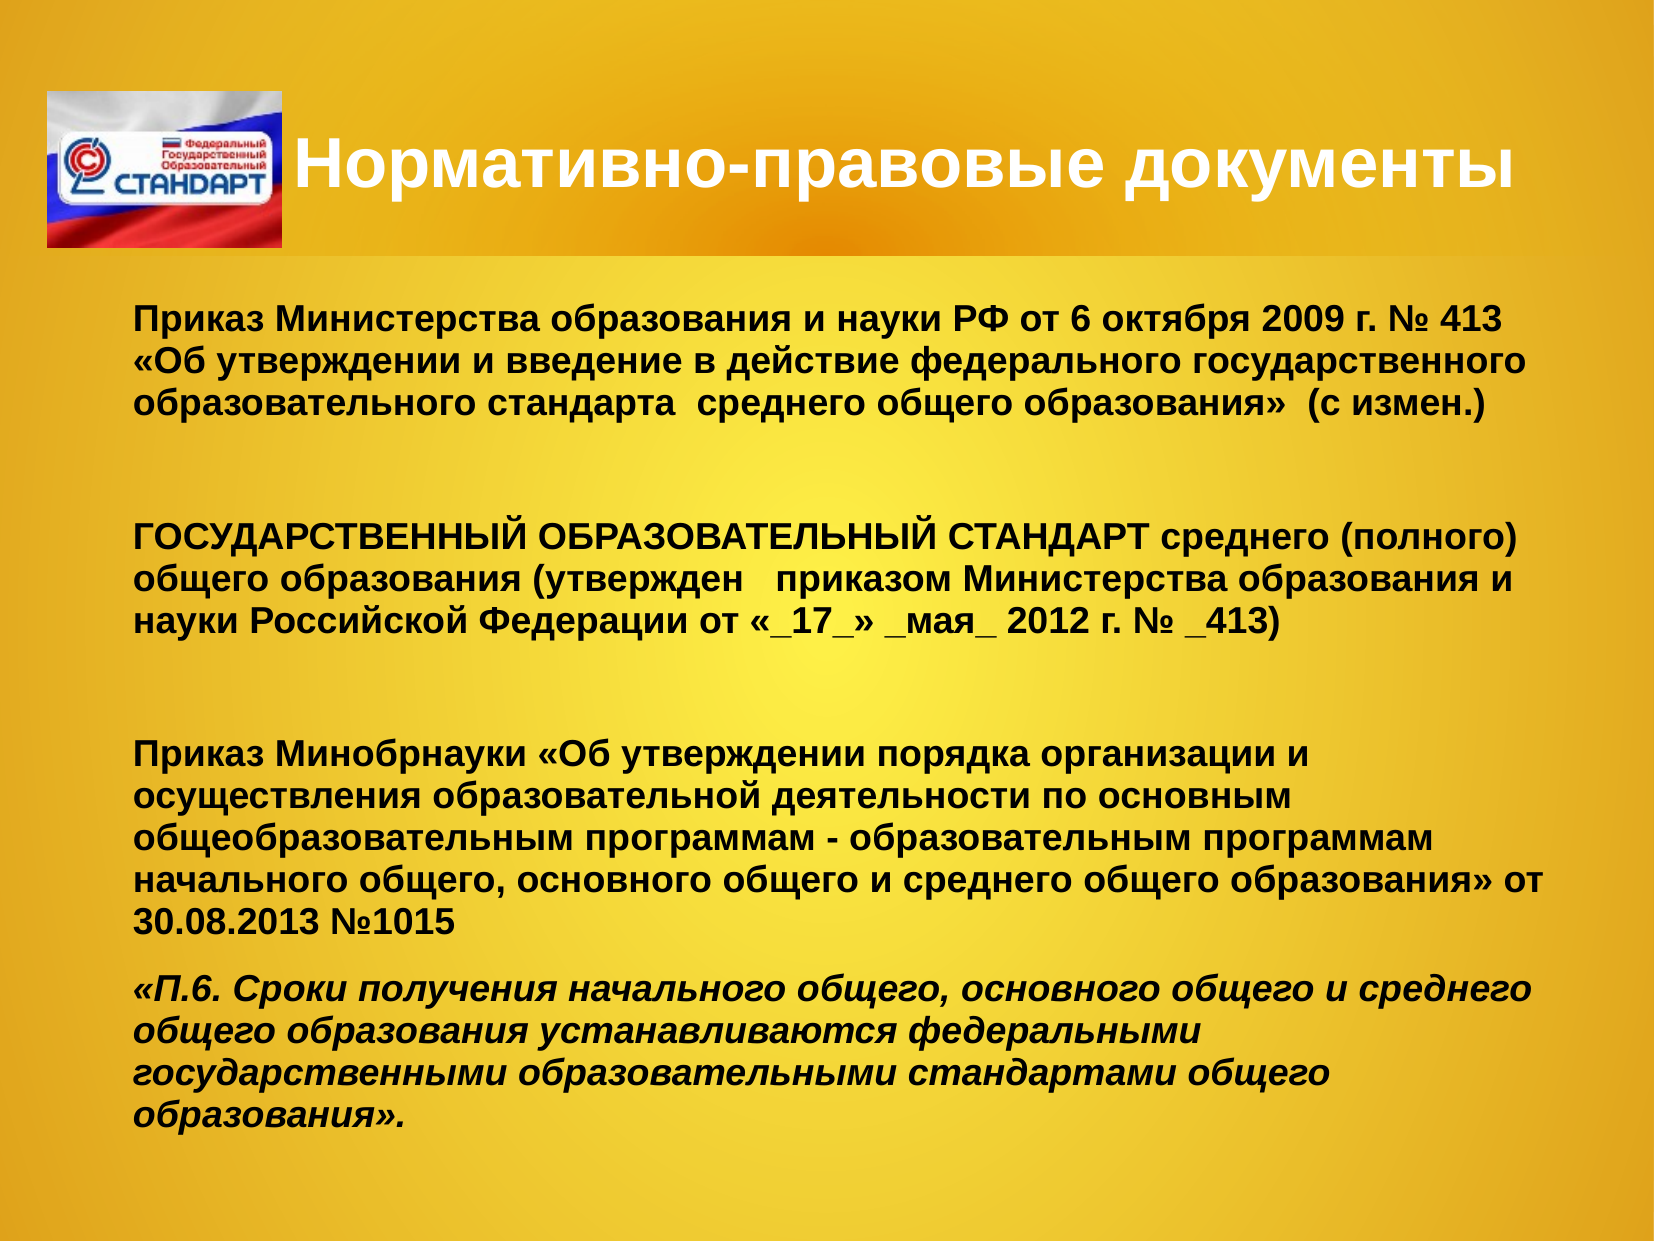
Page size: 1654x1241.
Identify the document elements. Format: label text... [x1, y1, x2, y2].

title Нормативно-правовые документы [31, 50, 1560, 256]
text_box Приказ Министерства образования и науки РФ от 6 октября 2009 г. № 413 «Об утверждении и введение в действие федерального государственного образовательного стандарта среднего общего образования» (с измен.) ГОСУДАРСТВЕННЫЙ ОБРАЗОВАТЕЛЬНЫЙ СТАНДАРТ среднего (полного) общего образования (утвержден приказом Министерства образования и науки Российской Федерации от «_17_» _мая_ 2012 г. № _413) Приказ Минобрнауки «Об утверждении порядка организации и осуществления образовательной деятельности по основным общеобразовательным программам - образовательным программам начального общего, основного общего и среднего общего образования» от 30.08.2013 №1015 «П.6. Сроки получения начального общего, основного общего и среднего общего образования устанавливаются федеральными государственными образовательными стандартами общего образования». [118, 290, 1571, 1241]
picture [47, 91, 282, 249]
